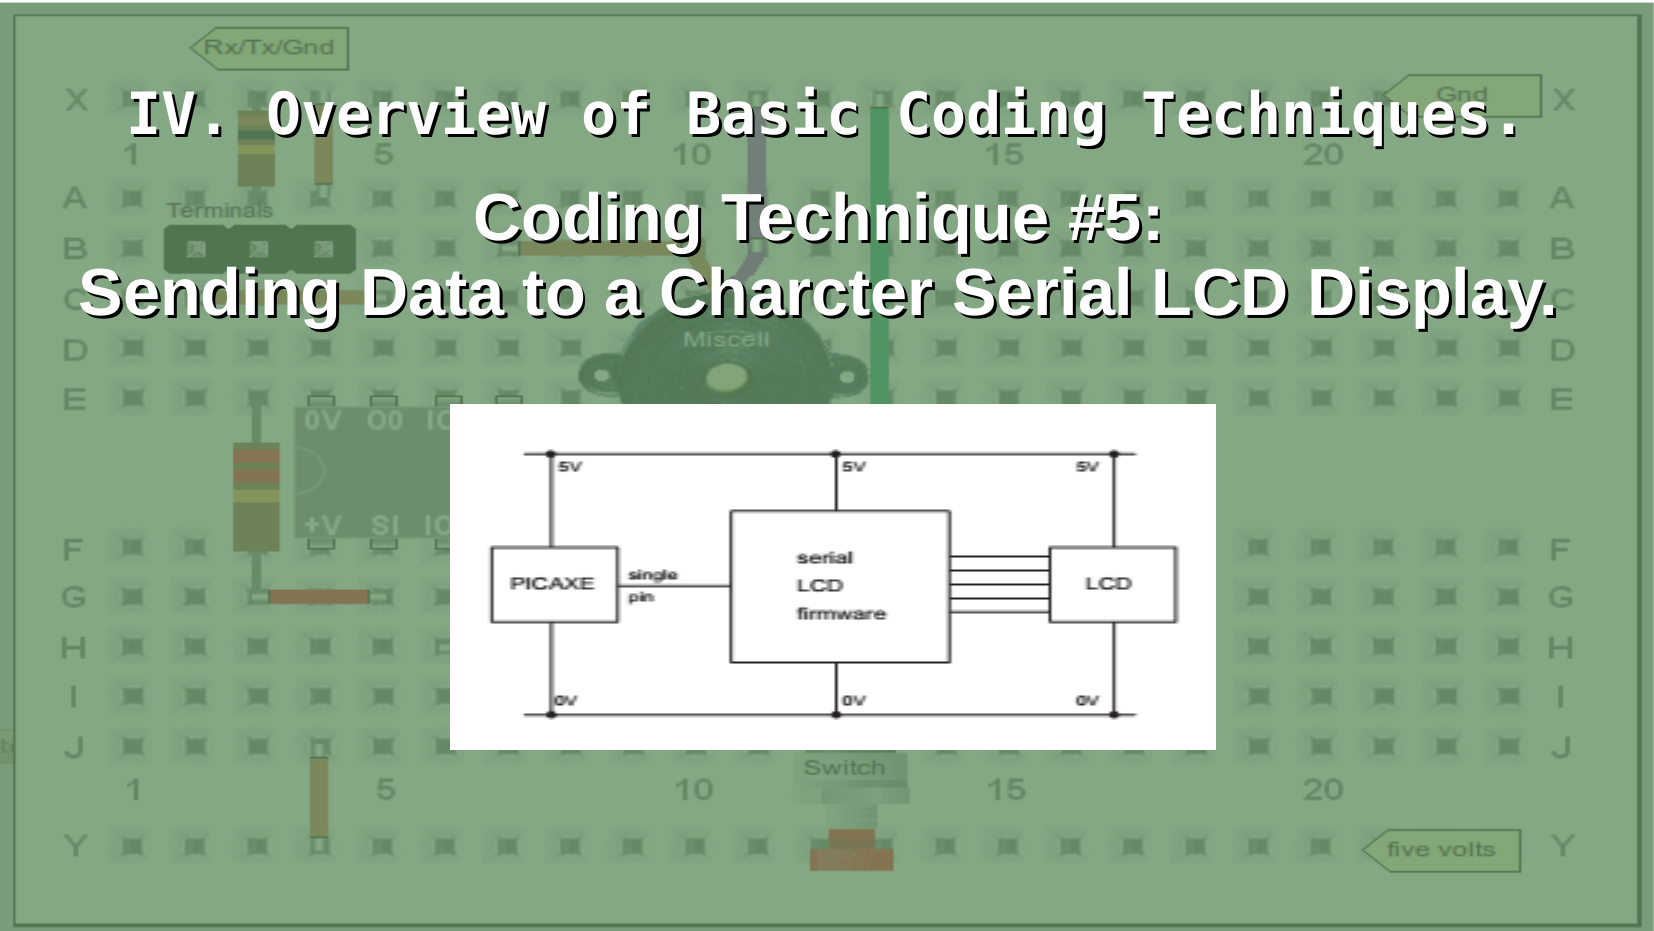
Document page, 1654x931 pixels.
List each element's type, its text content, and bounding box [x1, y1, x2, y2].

picture [0, 2, 1654, 931]
title IV. Overview of Basic Coding Techniques. [82, 28, 1571, 202]
subtitle Coding Technique #5: Sending Data to a Charcter Serial LCD Display. [75, 180, 1564, 914]
